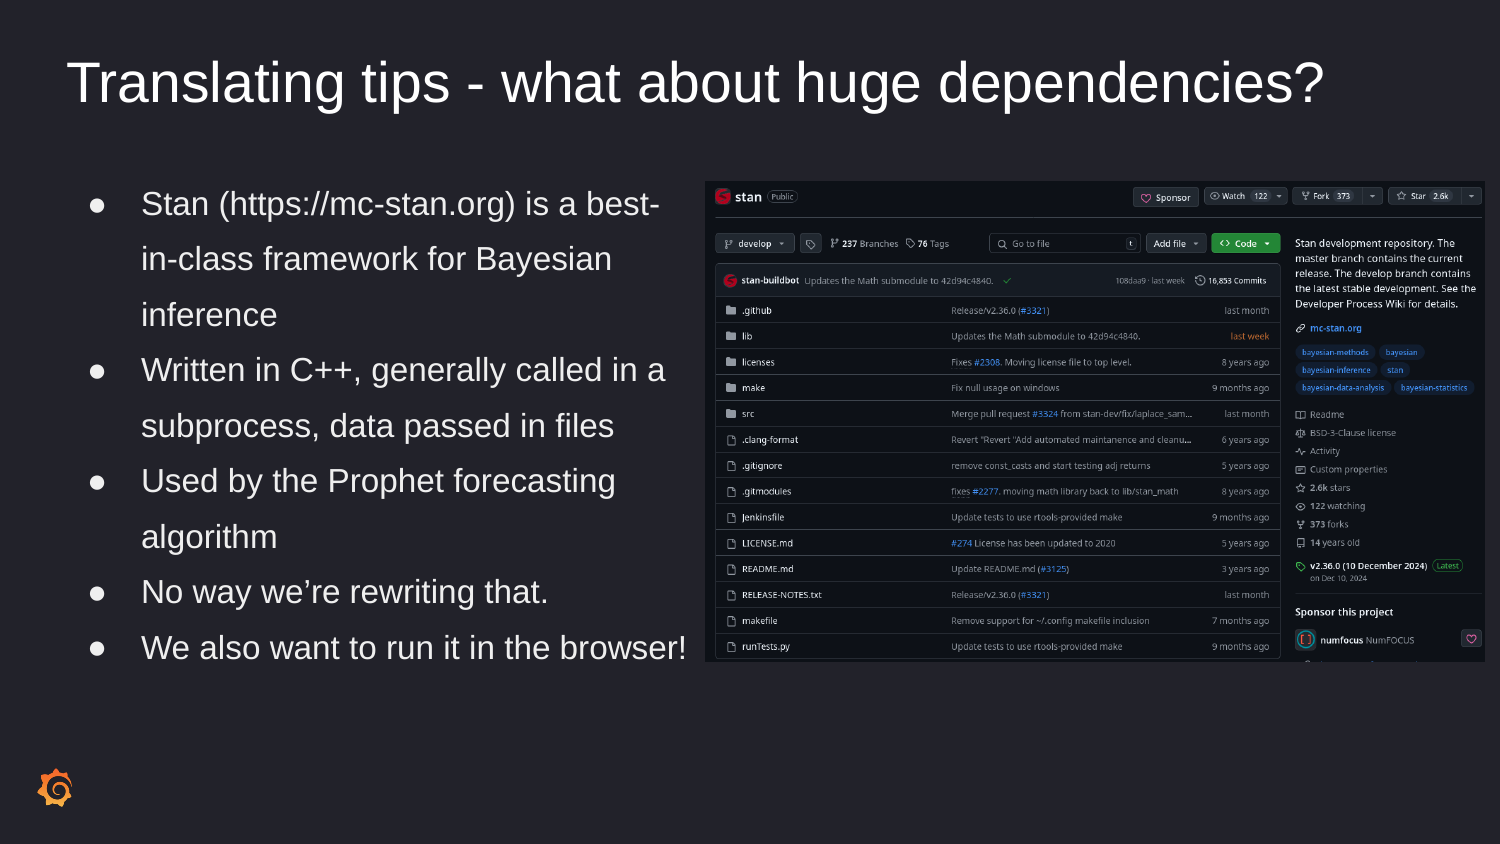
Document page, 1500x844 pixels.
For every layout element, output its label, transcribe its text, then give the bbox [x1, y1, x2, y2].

list Stan (https://mc-stan.org) is a best-in-class framework for Bayesian inference Written in C++, generally called in a subprocess, data passed in files Used by the Prophet forecasting algorithm No way we’re rewriting that. We also want to run it in the browser! [51, 151, 712, 731]
title Translating tips - what about huge dependencies? [51, 35, 1449, 130]
picture [37, 768, 72, 807]
picture [705, 181, 1485, 662]
